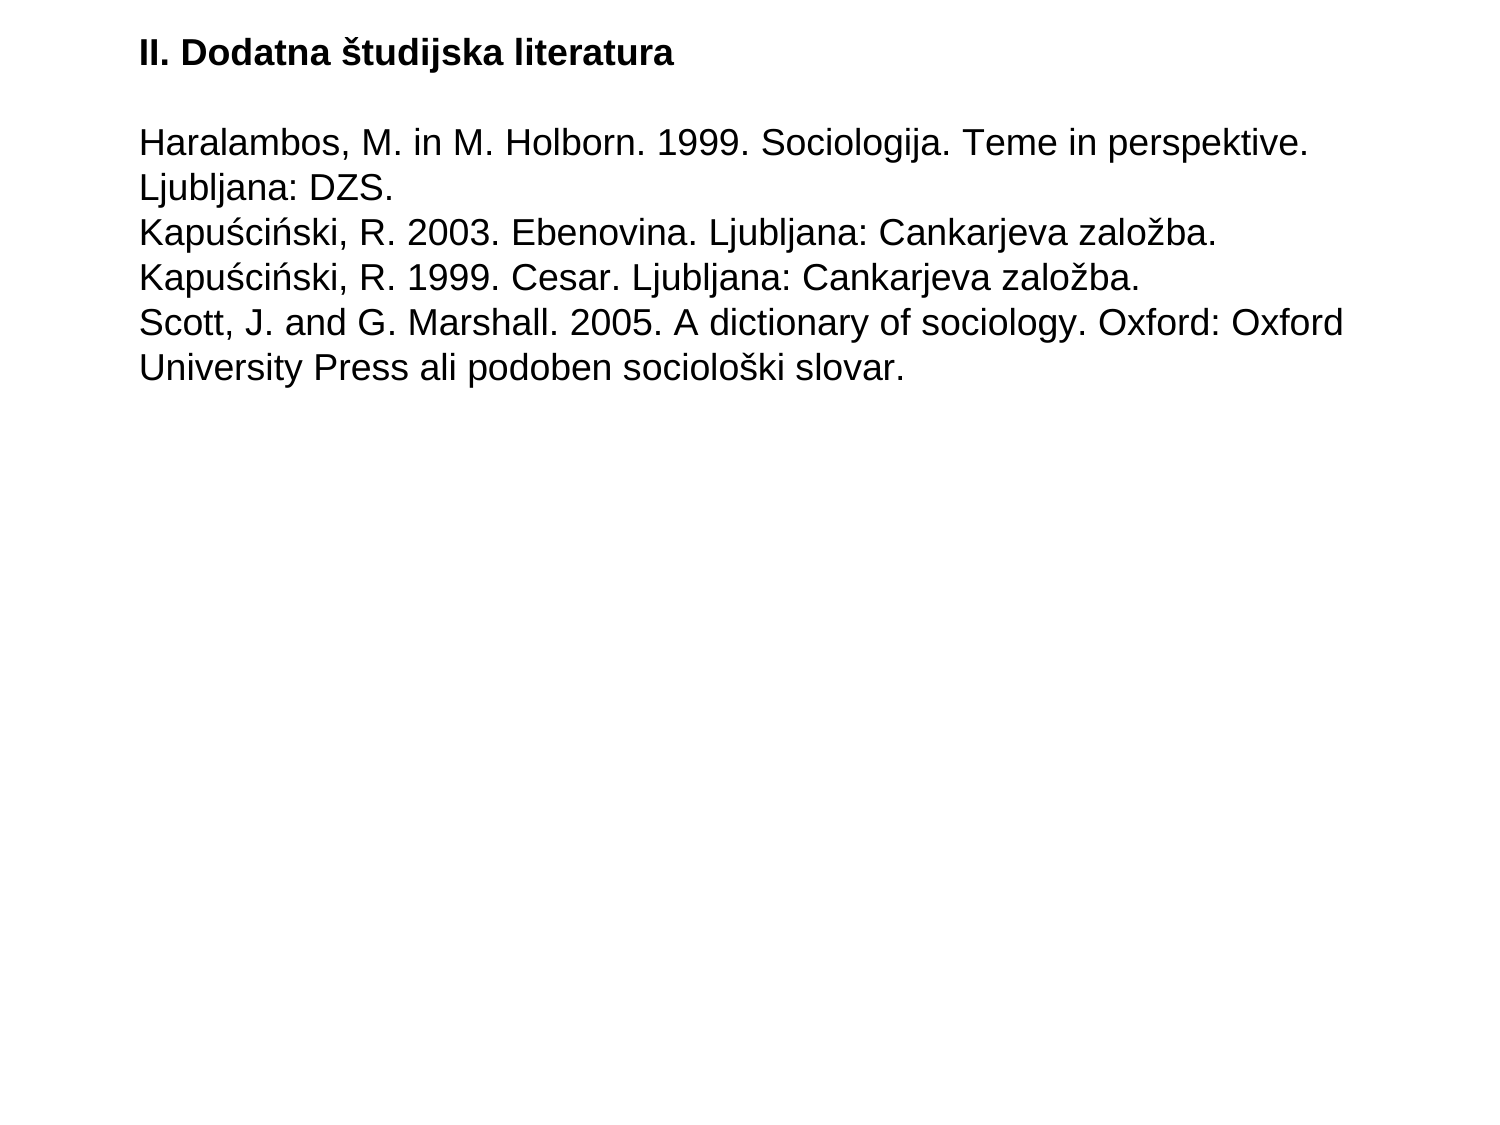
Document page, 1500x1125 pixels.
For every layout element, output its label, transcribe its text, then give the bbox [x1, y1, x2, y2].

text_box II. Dodatna študijska literatura Haralambos, M. in M. Holborn. 1999. Sociologija. Teme in perspektive. Ljubljana: DZS. Kapuściński, R. 2003. Ebenovina. Ljubljana: Cankarjeva založba. Kapuściński, R. 1999. Cesar. Ljubljana: Cankarjeva založba. Scott, J. and G. Marshall. 2005. A dictionary of sociology. Oxford: Oxford University Press ali podoben sociološki slovar. [123, 20, 1400, 389]
